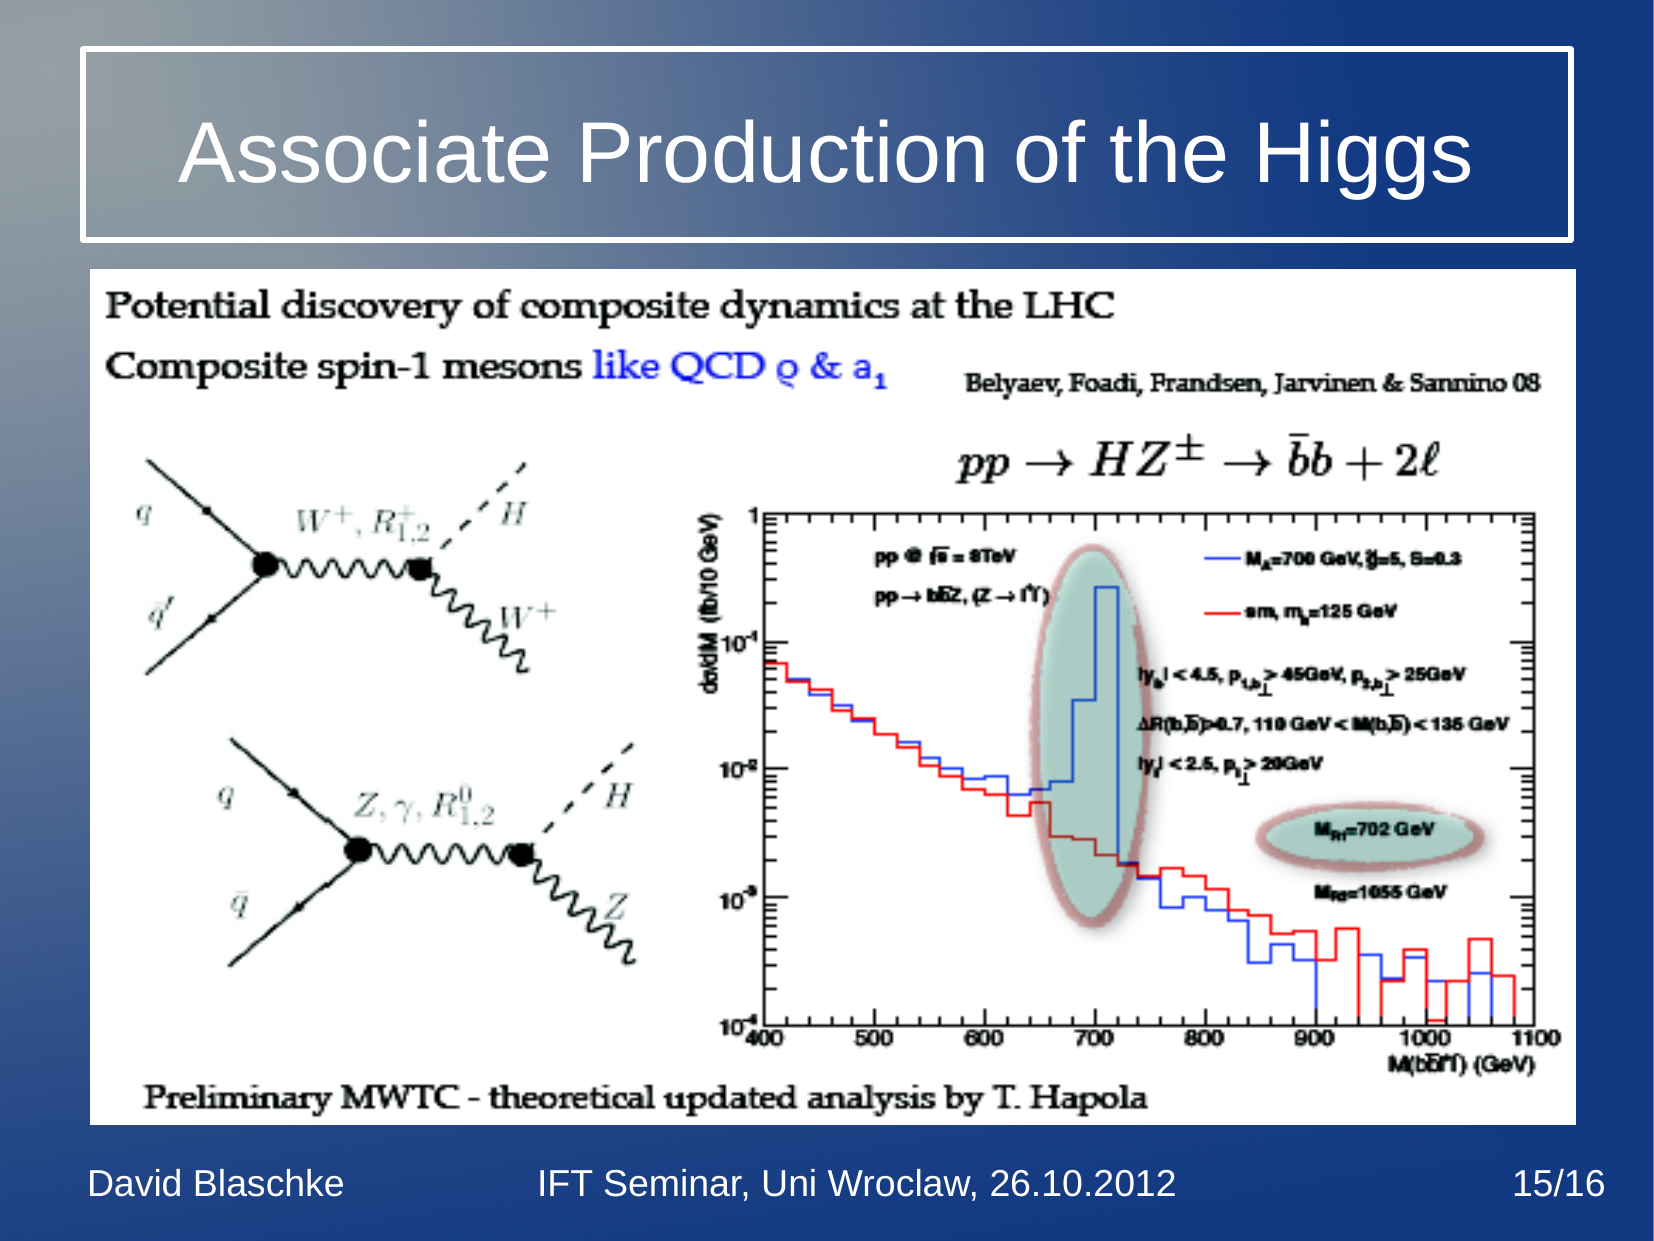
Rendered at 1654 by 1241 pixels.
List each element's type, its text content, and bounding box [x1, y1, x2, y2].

text_box David Blaschke IFT Seminar, Uni Wroclaw, 26.10.2012 15/16 [72, 1155, 1617, 1217]
title Associate Production of the Higgs [82, 243, 1571, 257]
picture [0, 0, 1654, 1241]
title Associate Production of the Higgs [86, 52, 1568, 237]
